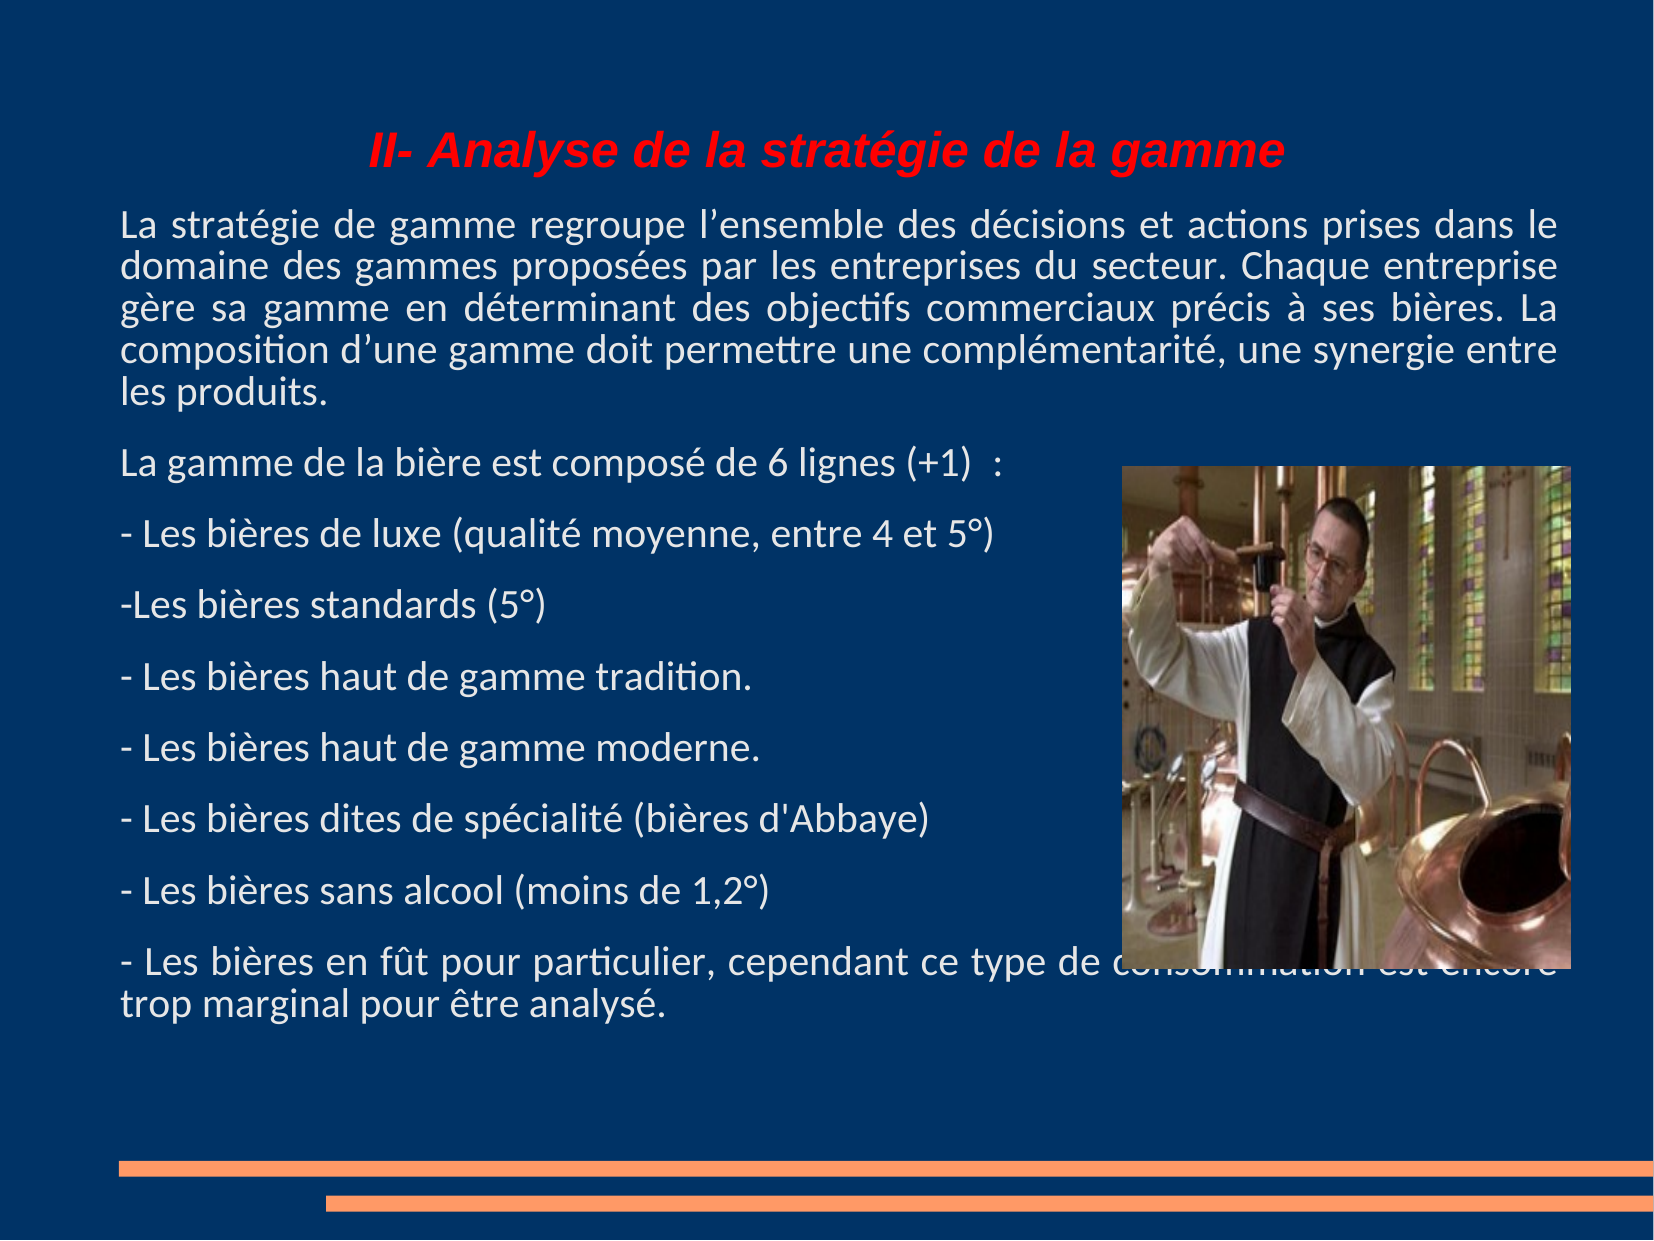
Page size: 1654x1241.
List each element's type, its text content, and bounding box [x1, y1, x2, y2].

list La stratégie de gamme regroupe l’ensemble des décisions et actions prises dans le domaine des gammes proposées par les entreprises du secteur. Chaque entreprise gère sa gamme en déterminant des objectifs commerciaux précis à ses bières. La composition d’une gamme doit permettre une complémentarité, une synergie entre les produits. La gamme de la bière est composé de 6 lignes (+1) : - Les bières de luxe (qualité moyenne, entre 4 et 5°) -Les bières standards (5°) - Les bières haut de gamme tradition. - Les bières haut de gamme moderne. - Les bières dites de spécialité (bières d'Abbaye) - Les bières sans alcool (moins de 1,2°) - Les bières en fût pour particulier, cependant ce type de consommation est encore trop marginal pour être analysé. [120, 206, 1560, 1158]
picture [1122, 466, 1571, 969]
title II- Analyse de la stratégie de la gamme [121, 46, 1534, 206]
